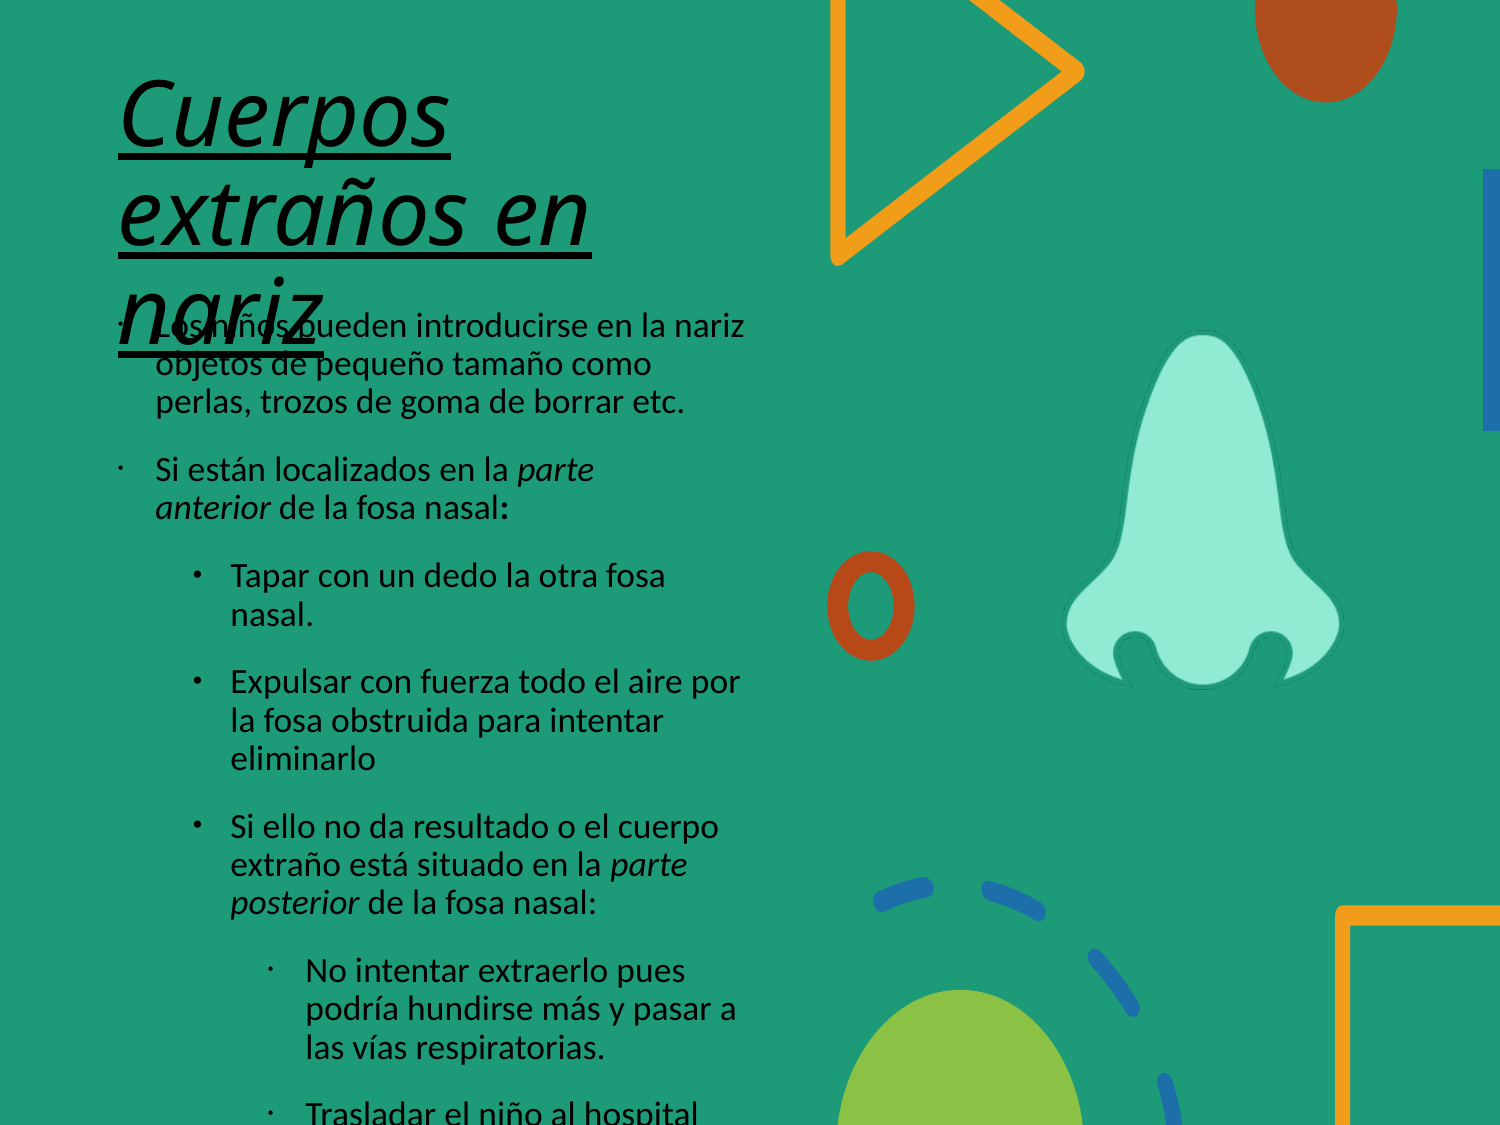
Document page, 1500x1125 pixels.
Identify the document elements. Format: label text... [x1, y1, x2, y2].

picture [970, 277, 1436, 743]
title Cuerpos extraños en nariz [103, 59, 767, 278]
text_box [375, 1118, 383, 1124]
text_box [677, 1118, 685, 1124]
text_box [410, 1118, 418, 1124]
text_box [392, 1111, 401, 1124]
text_box [640, 1111, 649, 1124]
text_box [589, 1111, 596, 1125]
text_box [336, 1118, 344, 1124]
text_box [528, 1111, 538, 1124]
text_box [0, 0, 1500, 1125]
text_box [510, 1111, 518, 1125]
text_box [554, 1118, 562, 1124]
list Los niños pueden introducirse en la nariz objetos de pequeño tamaño como perlas, trozos de goma de borrar etc. Si están localizados en la parte anterior de la fosa nasal: Tapar con un dedo la otra fosa nasal. Expulsar con fuerza todo el aire por la fosa obstruida para intentar eliminarlo Si ello no da resultado o el cuerpo extraño está situado en la parte posterior de la fosa nasal: No intentar extraerlo pues podría hundirse más y pasar a las vías respiratorias. Trasladar el niño al hospital más cercano recomendando respire por la boca. Observación: Nunca intentar extraer el objeto con unas pinzas. [103, 299, 767, 1071]
text_box [448, 1111, 458, 1116]
text_box [606, 1111, 616, 1124]
text_box [483, 1111, 491, 1125]
